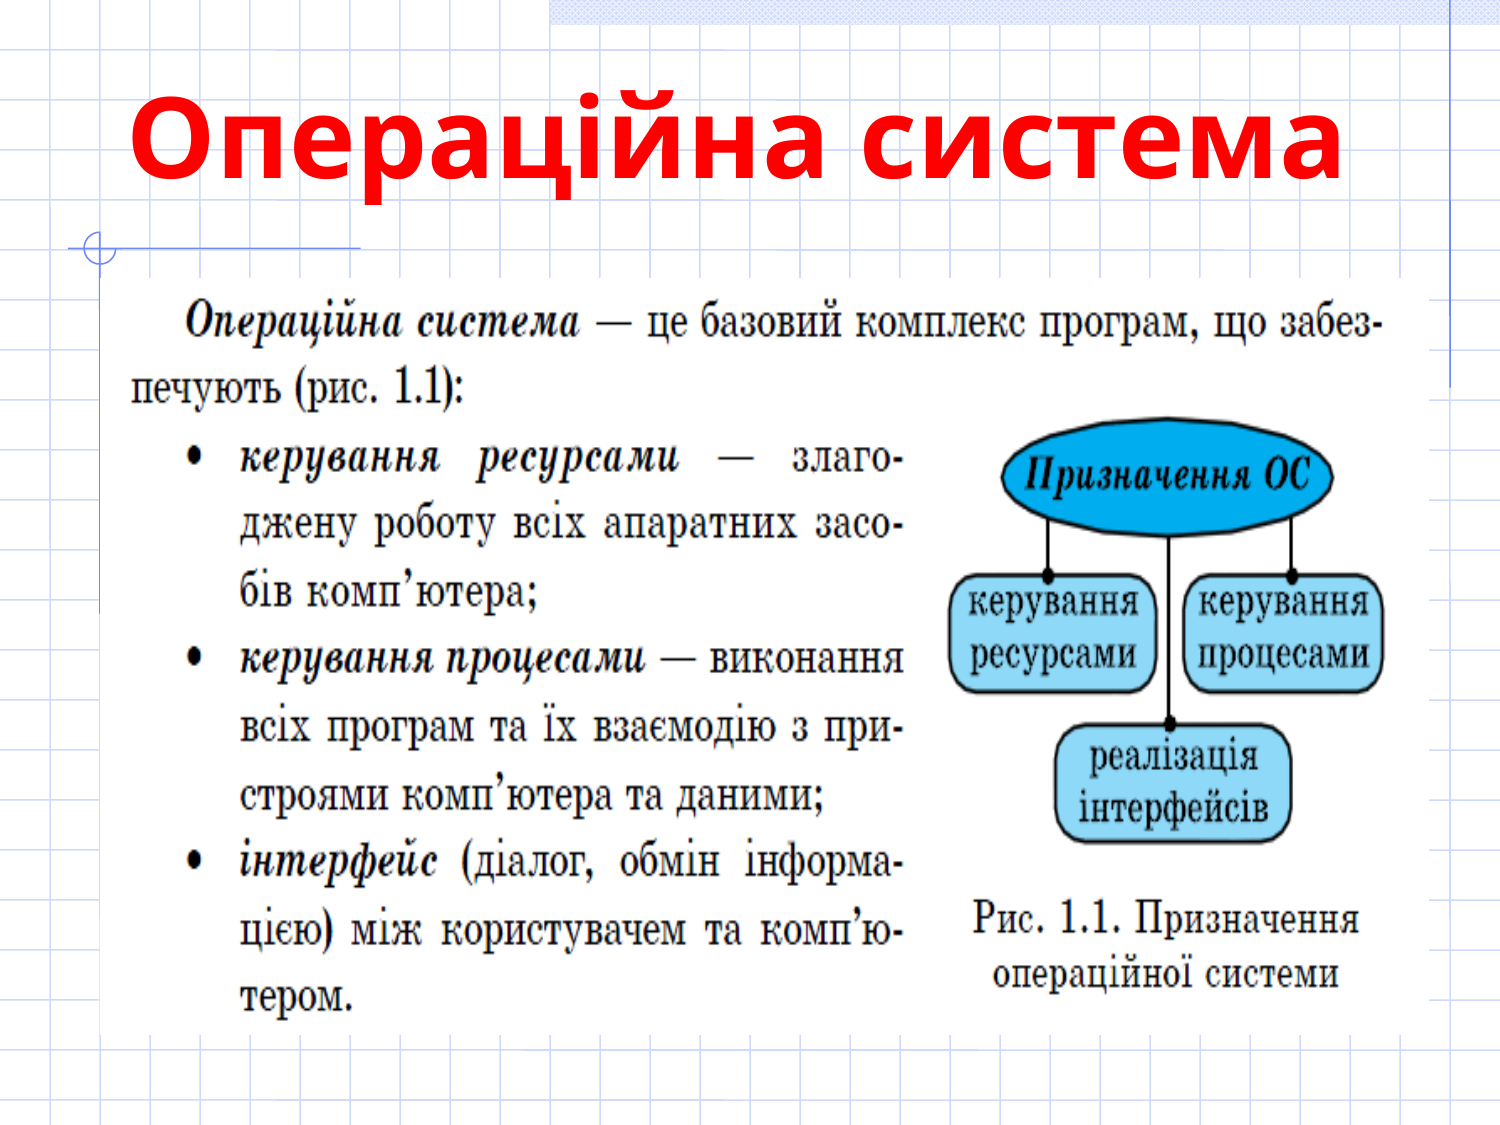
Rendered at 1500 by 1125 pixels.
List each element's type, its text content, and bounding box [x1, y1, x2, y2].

picture [100, 278, 1429, 1035]
title Операційна система [99, 50, 1375, 209]
